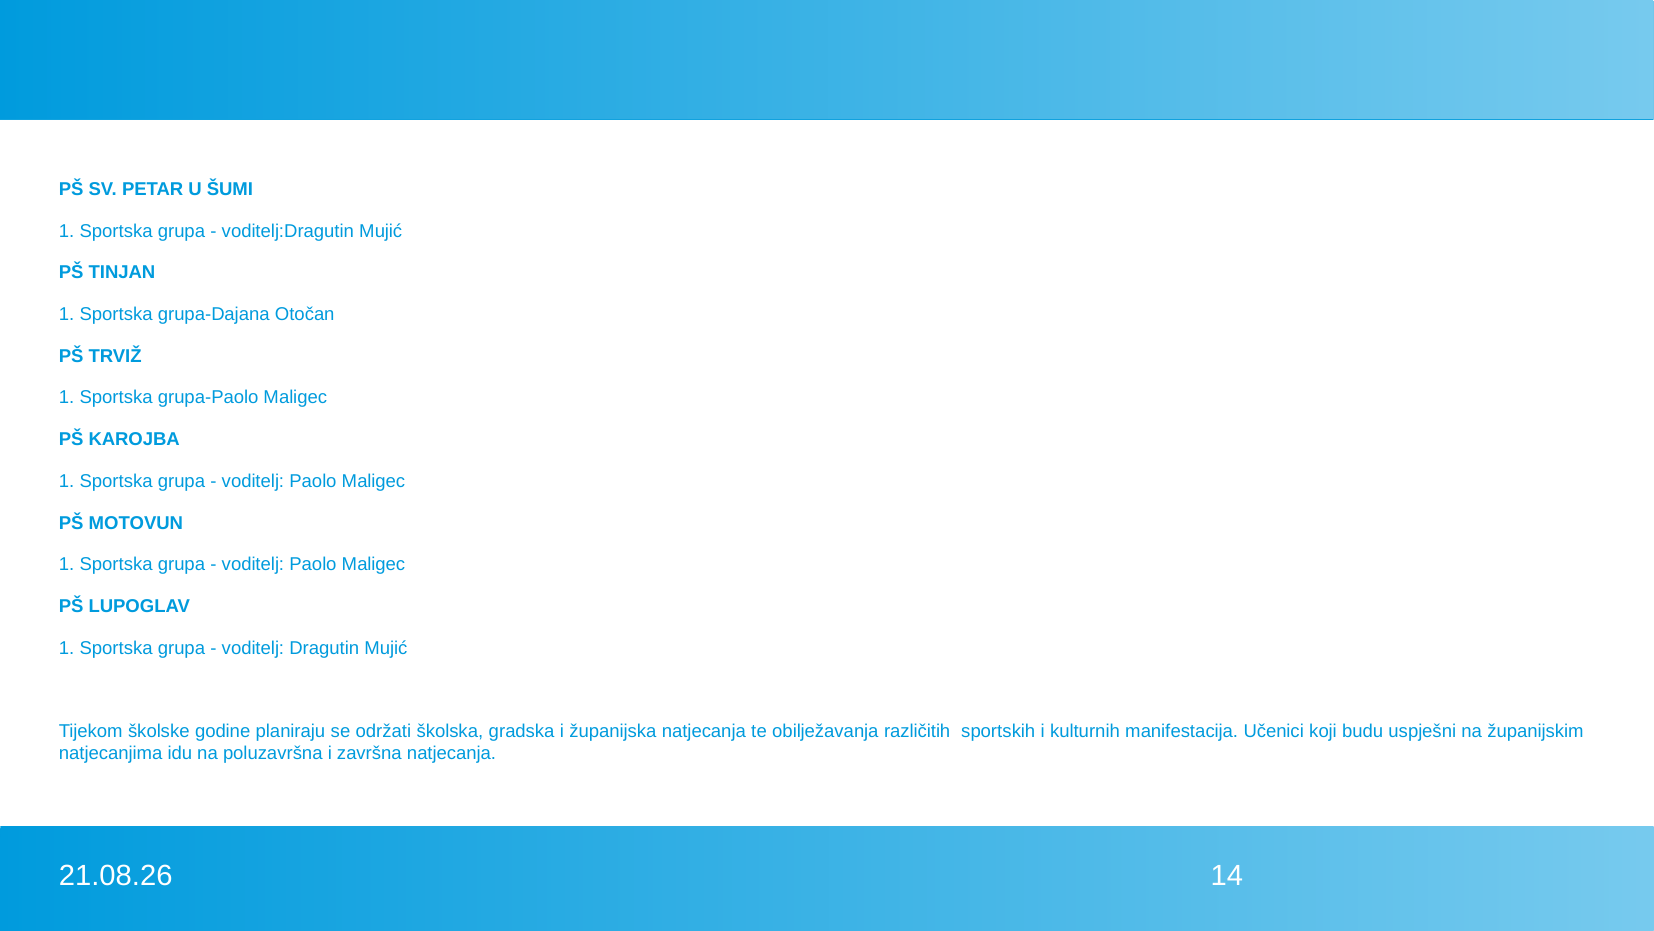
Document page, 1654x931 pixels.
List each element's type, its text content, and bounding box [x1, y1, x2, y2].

text_box [1210, 856, 1595, 916]
list PŠ SV. PETAR U ŠUMI 1. Sportska grupa - voditelj:Dragutin Mujić PŠ TINJAN 1. Sportska grupa-Dajana Otočan PŠ TRVIŽ 1. Sportska grupa-Paolo Maligec PŠ KAROJBA 1. Sportska grupa - voditelj: Paolo Maligec PŠ MOTOVUN 1. Sportska grupa - voditelj: Paolo Maligec PŠ LUPOGLAV 1. Sportska grupa - voditelj: Dragutin Mujić Tijekom školske godine planiraju se održati školska, gradska i županijska natjecanja te obilježavanja različitih sportskih i kulturnih manifestacija. Učenici koji budu uspješni na županijskim natjecanjima idu na poluzavršna i završna natjecanja. [59, 177, 1595, 768]
text_box [59, 856, 443, 916]
